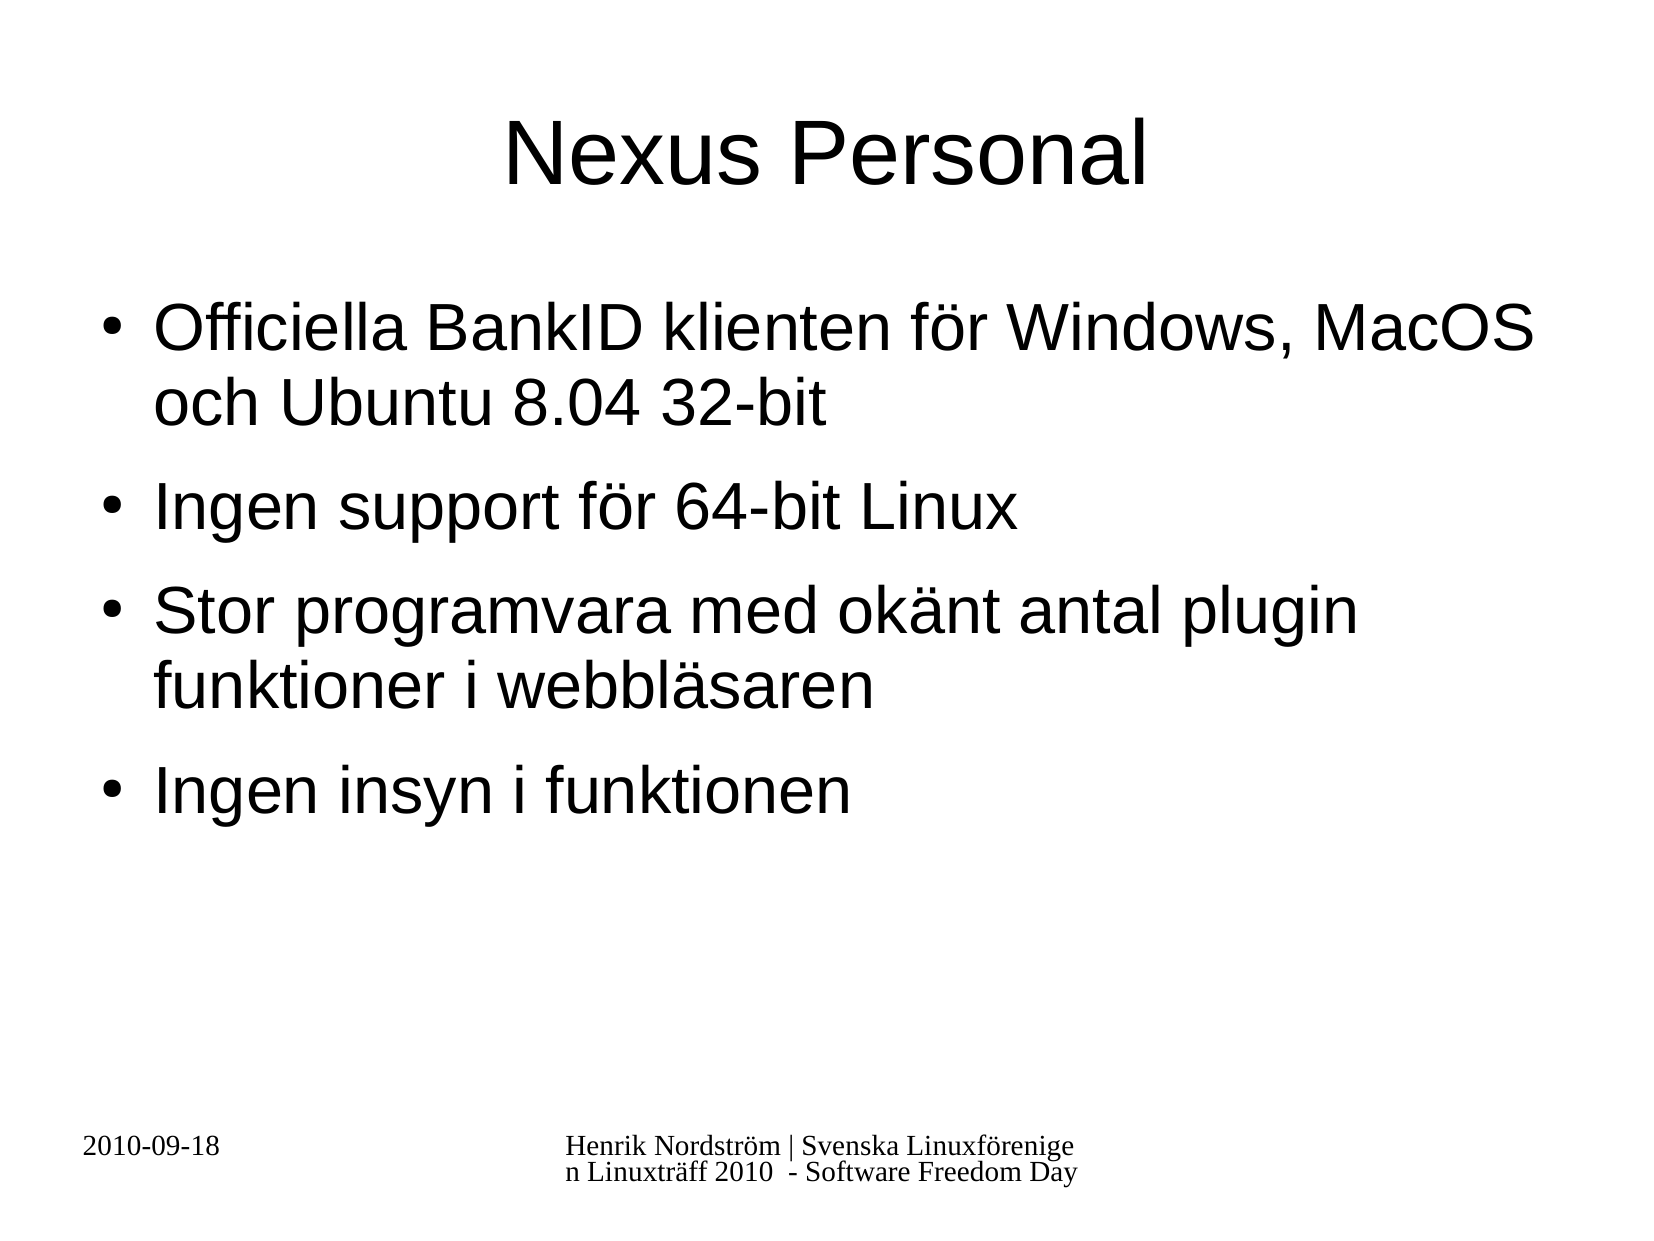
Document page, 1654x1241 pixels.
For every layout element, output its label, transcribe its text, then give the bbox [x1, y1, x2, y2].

title Nexus Personal [82, 56, 1571, 250]
list Officiella BankID klienten för Windows, MacOS och Ubuntu 8.04 32-bit Ingen support för 64-bit Linux Stor programvara med okänt antal plugin funktioner i webbläsaren Ingen insyn i funktionen [82, 290, 1571, 1094]
